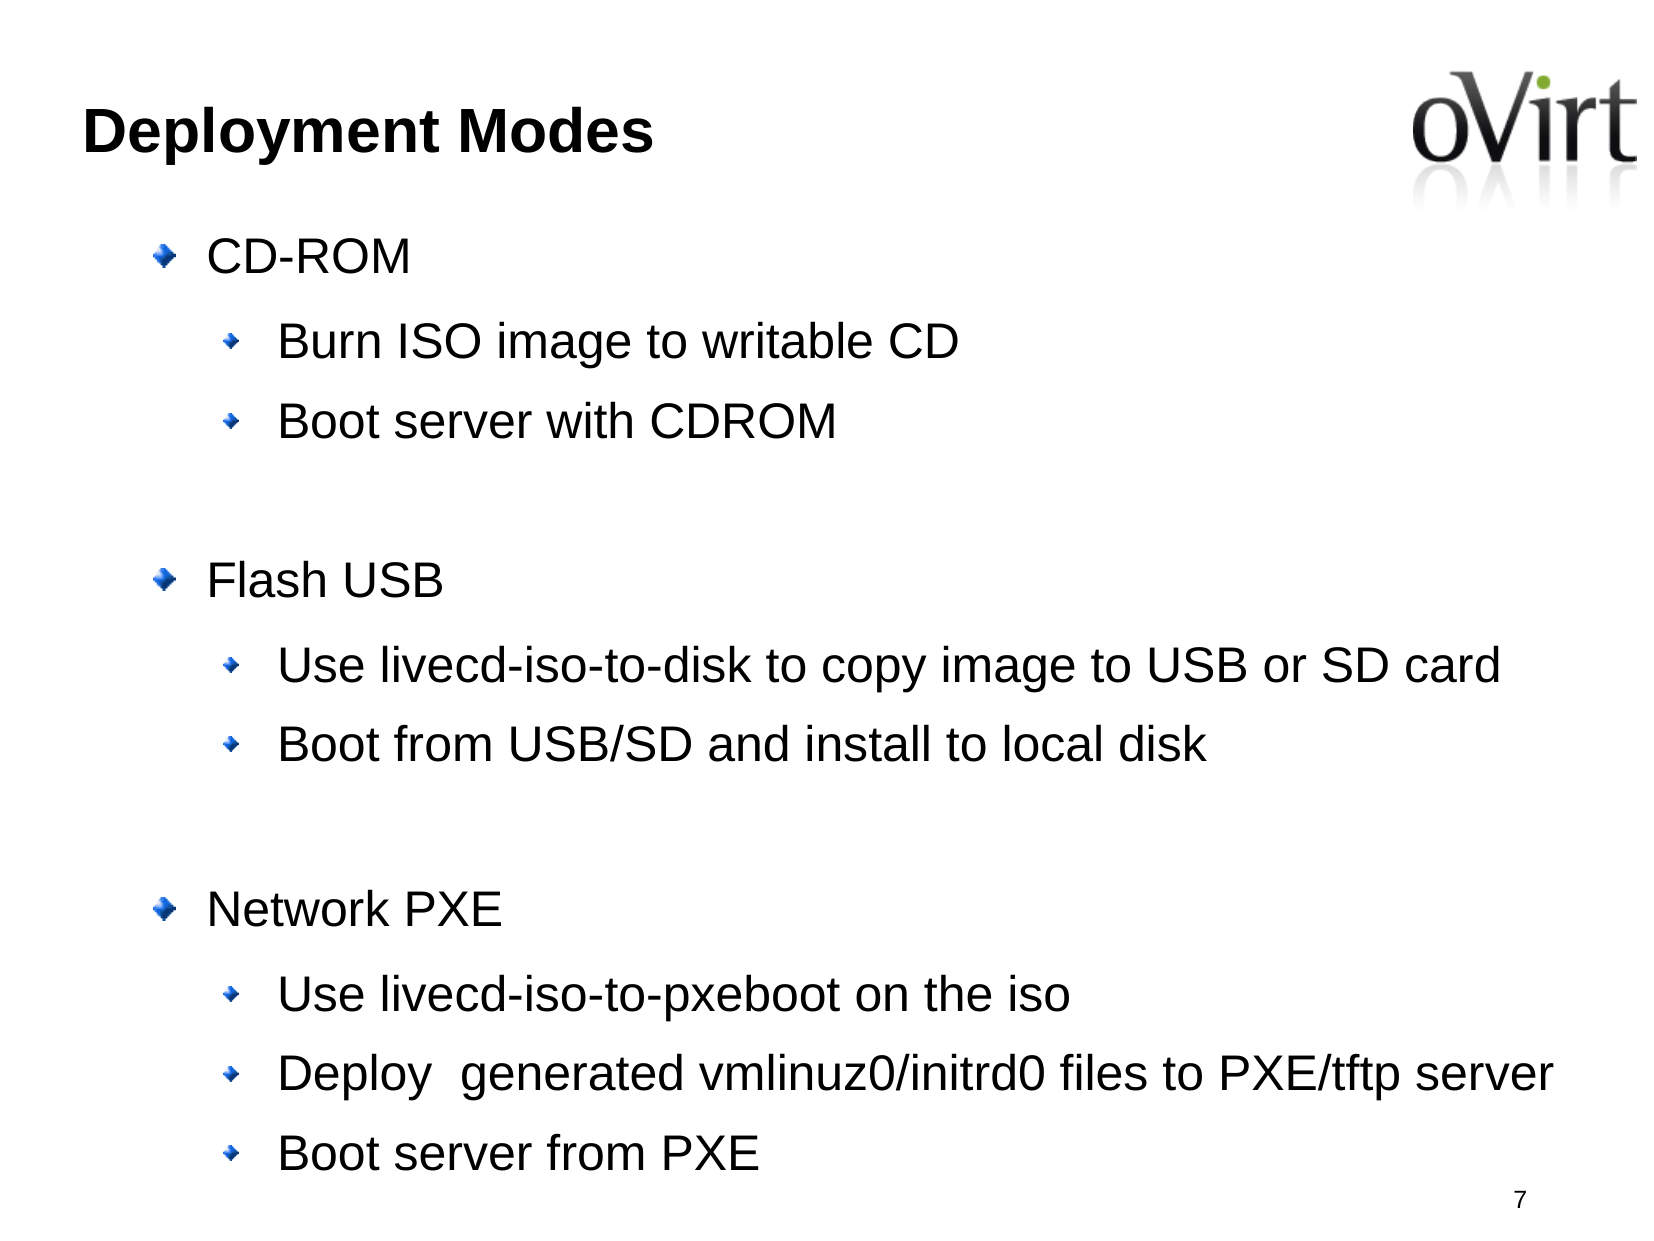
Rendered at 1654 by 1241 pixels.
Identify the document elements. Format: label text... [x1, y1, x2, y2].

picture [1413, 63, 1637, 212]
list CD-ROM Burn ISO image to writable CD Boot server with CDROM Flash USB Use livecd-iso-to-disk to copy image to USB or SD card Boot from USB/SD and install to local disk Network PXE Use livecd-iso-to-pxeboot on the iso Deploy generated vmlinuz0/initrd0 files to PXE/tftp server Boot server from PXE [135, 143, 1606, 1181]
title Deployment Modes [82, 37, 1303, 226]
